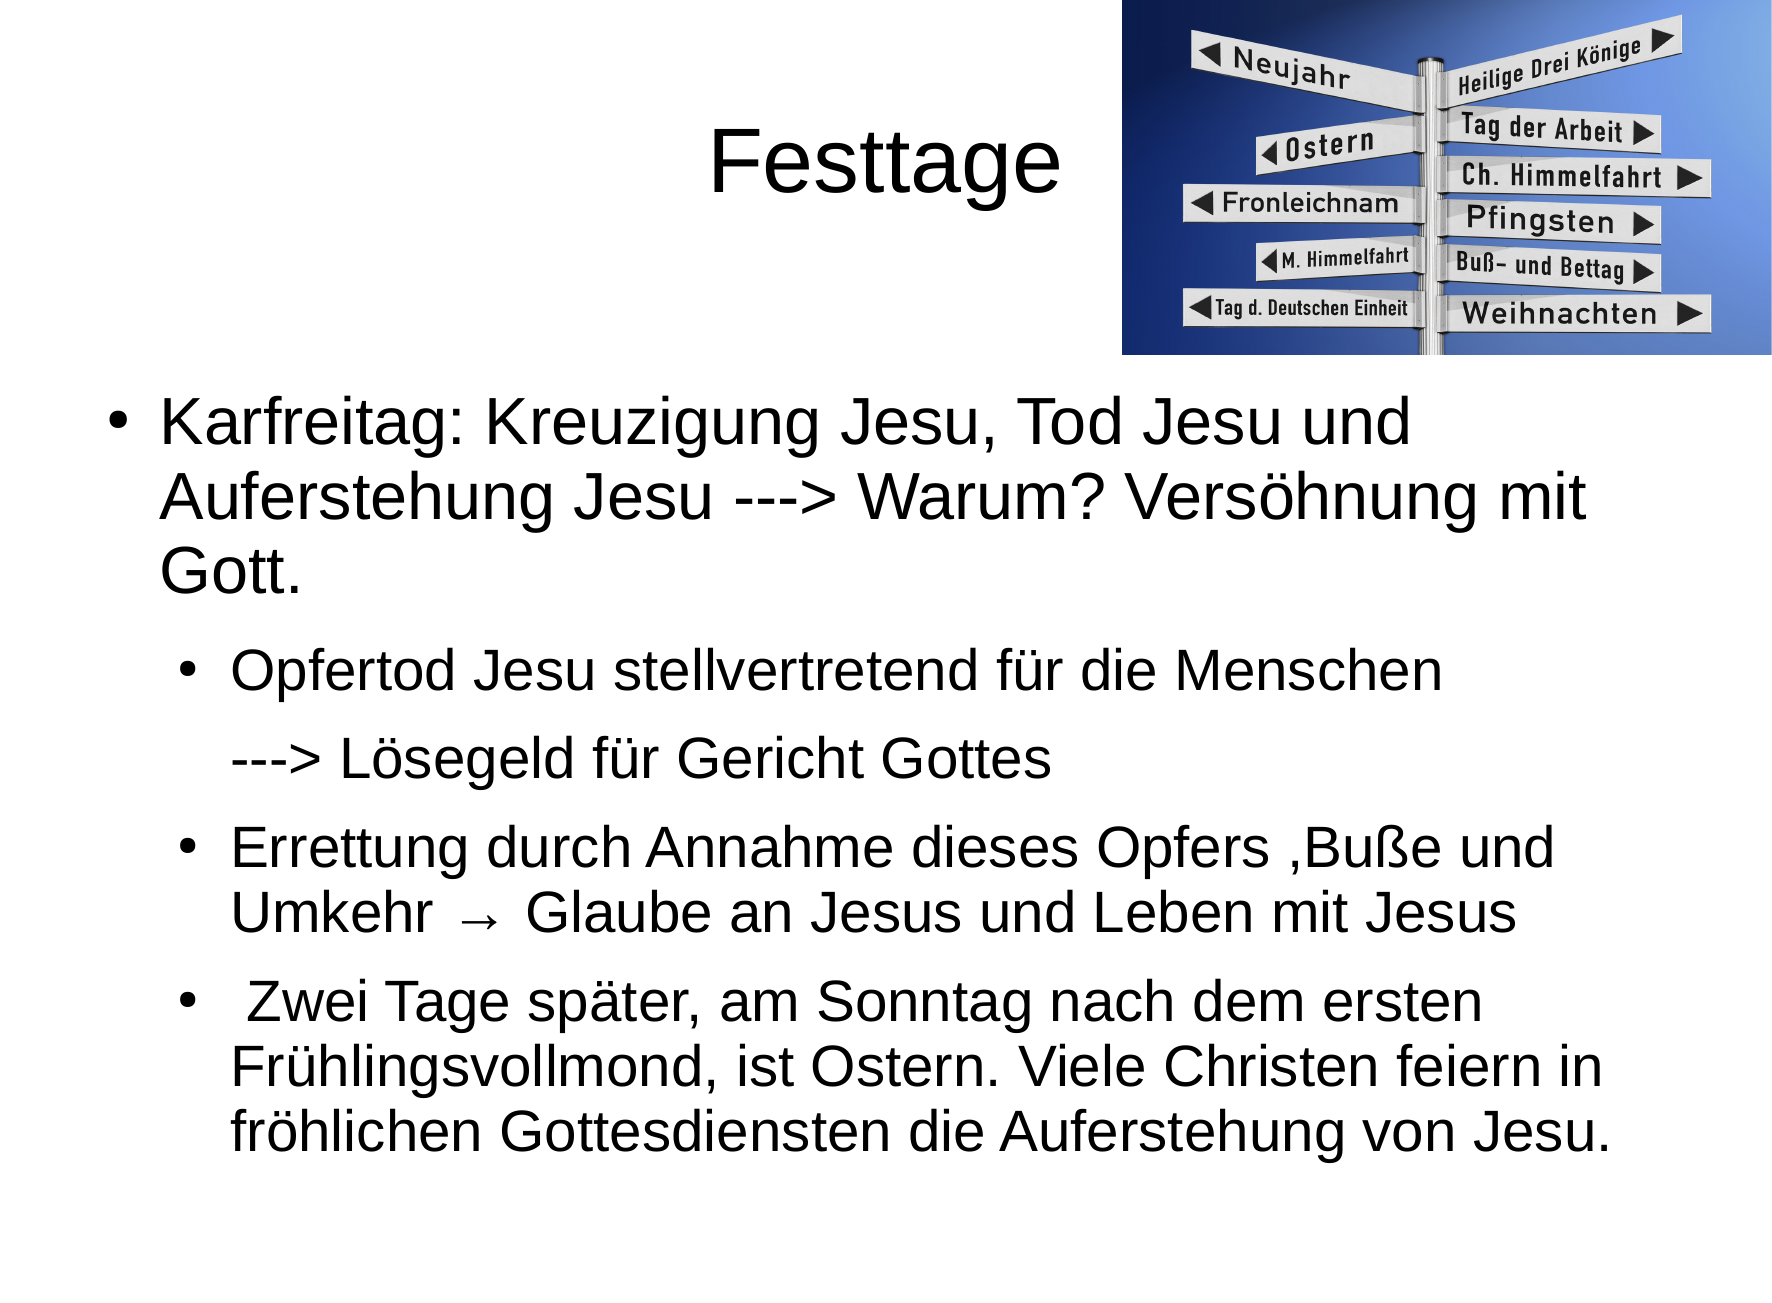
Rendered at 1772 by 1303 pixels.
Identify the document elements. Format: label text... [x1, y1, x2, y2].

picture [1122, 0, 1772, 355]
title Festtage [88, 59, 1122, 262]
list Karfreitag: Kreuzigung Jesu, Tod Jesu und Auferstehung Jesu ---> Warum? Versöhnung mit Gott. Opfertod Jesu stellvertretend für die Menschen ---> Lösegeld für Gericht Gottes Errettung durch Annahme dieses Opfers ,Buße und Umkehr → Glaube an Jesus und Leben mit Jesus Zwei Tage später, am Sonntag nach dem ersten Frühlingsvollmond, ist Ostern. Viele Christen feiern in fröhlichen Gottesdiensten die Auferstehung von Jesu. [88, 383, 1684, 1229]
